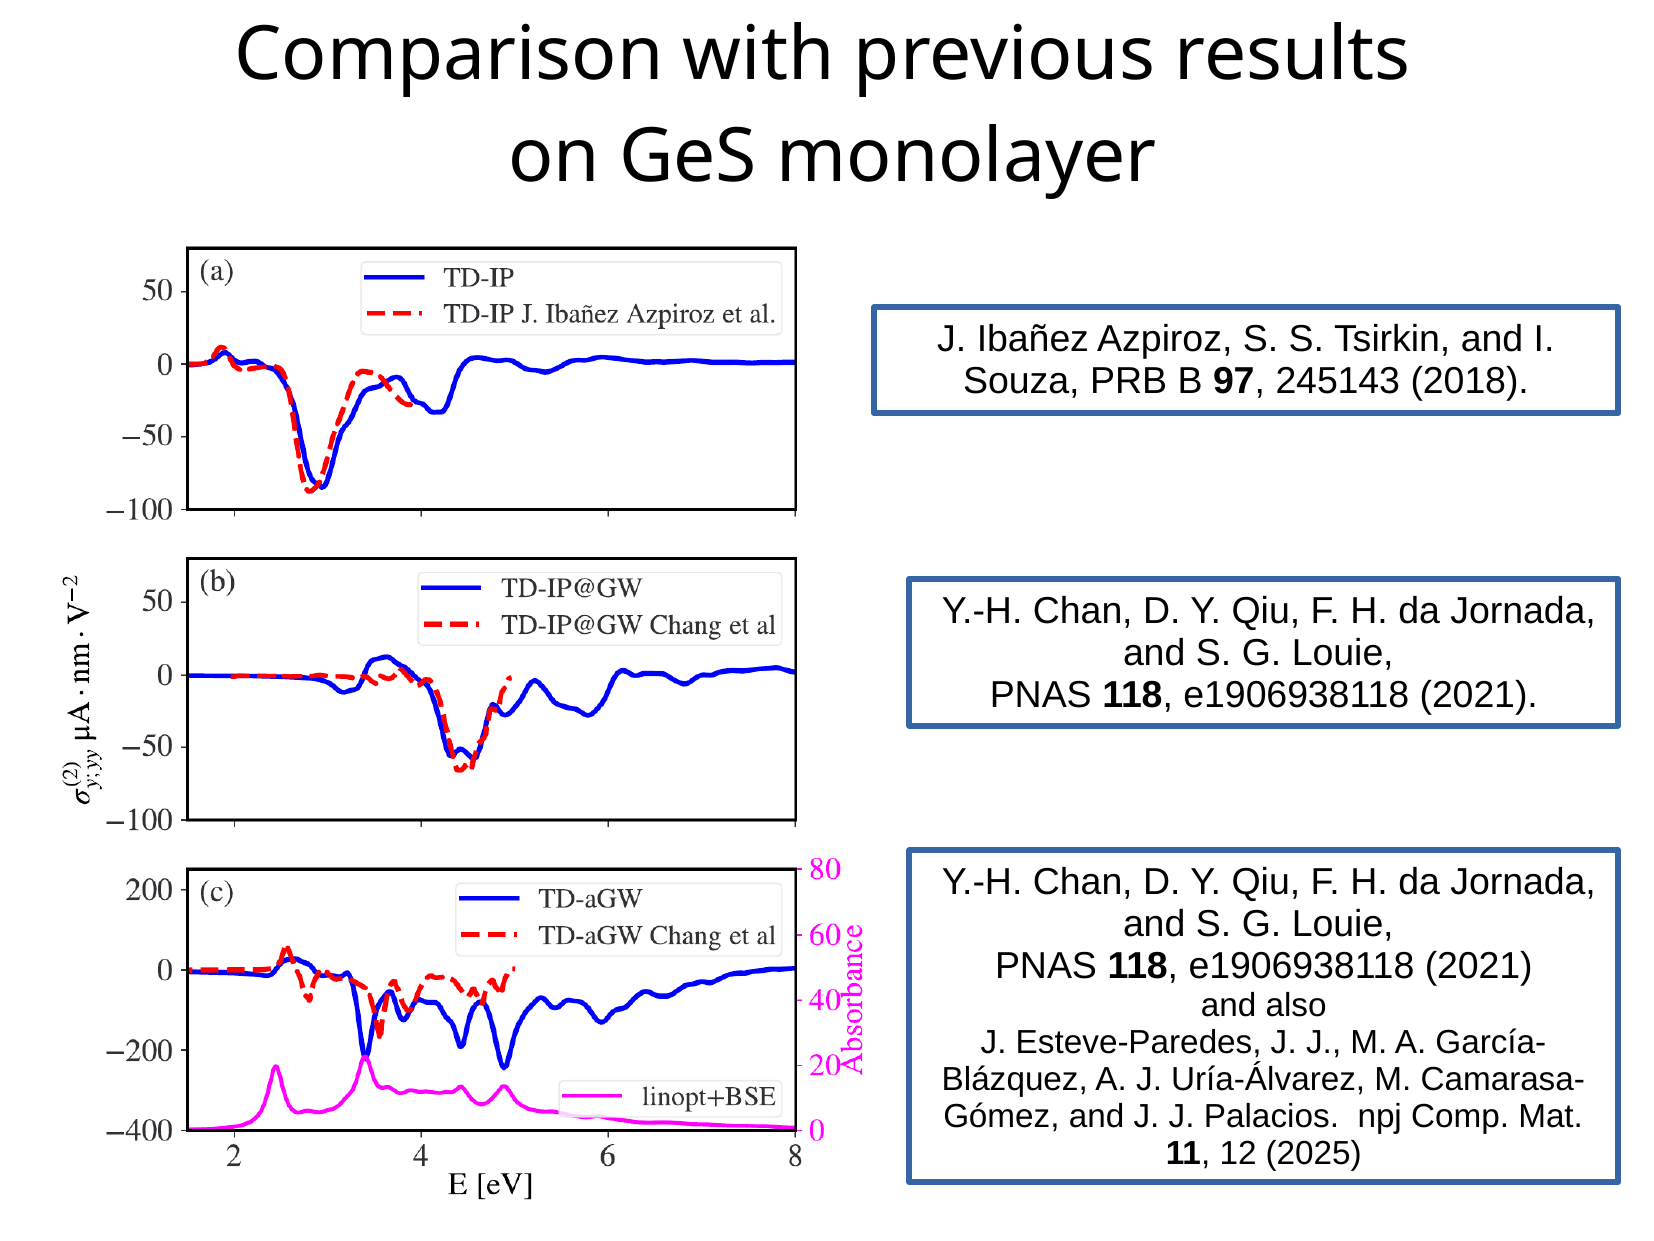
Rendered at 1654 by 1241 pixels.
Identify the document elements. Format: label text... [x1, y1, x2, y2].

text_box Y.-H. Chan, D. Y. Qiu, F. H. da Jornada, and S. G. Louie, PNAS 118, e1906938118 (2021). [909, 578, 1619, 726]
text_box J. Ibañez Azpiroz, S. S. Tsirkin, and I. Souza, PRB B 97, 245143 (2018). [874, 307, 1619, 414]
picture [44, 224, 886, 1226]
title Comparison with previous results on GeS monolayer [47, 0, 1618, 221]
text_box Y.-H. Chan, D. Y. Qiu, F. H. da Jornada, and S. G. Louie, PNAS 118, e1906938118 (2021) and also J. Esteve-Paredes, J. J., M. A. García-Blázquez, A. J. Uría-Álvarez, M. Camarasa-Gómez, and J. J. Palacios. npj Comp. Mat. 11, 12 (2025) [909, 850, 1619, 1183]
